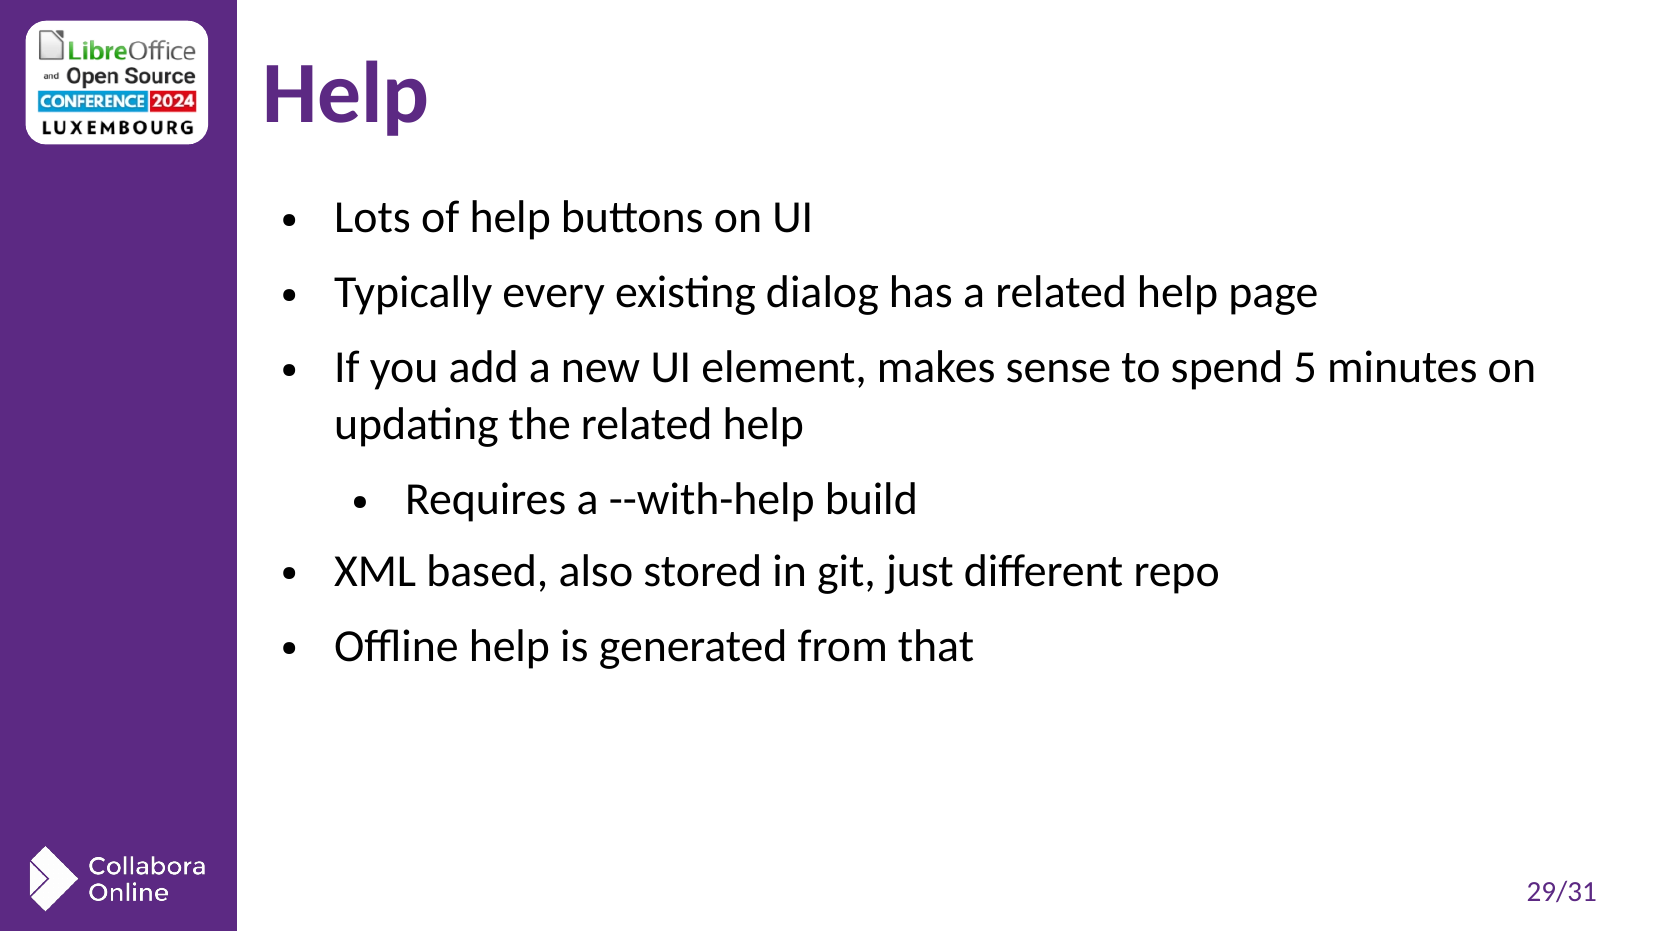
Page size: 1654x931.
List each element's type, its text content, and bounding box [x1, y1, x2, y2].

picture [34, 26, 200, 139]
list Lots of help buttons on UI Typically every existing dialog has a related help page If you add a new UI element, makes sense to spend 5 minutes on updating the related help Requires a --with-help build XML based, also stored in git, just different repo Offline help is generated from that [263, 187, 1605, 856]
title Help [262, 13, 1644, 145]
picture [25, 841, 209, 916]
